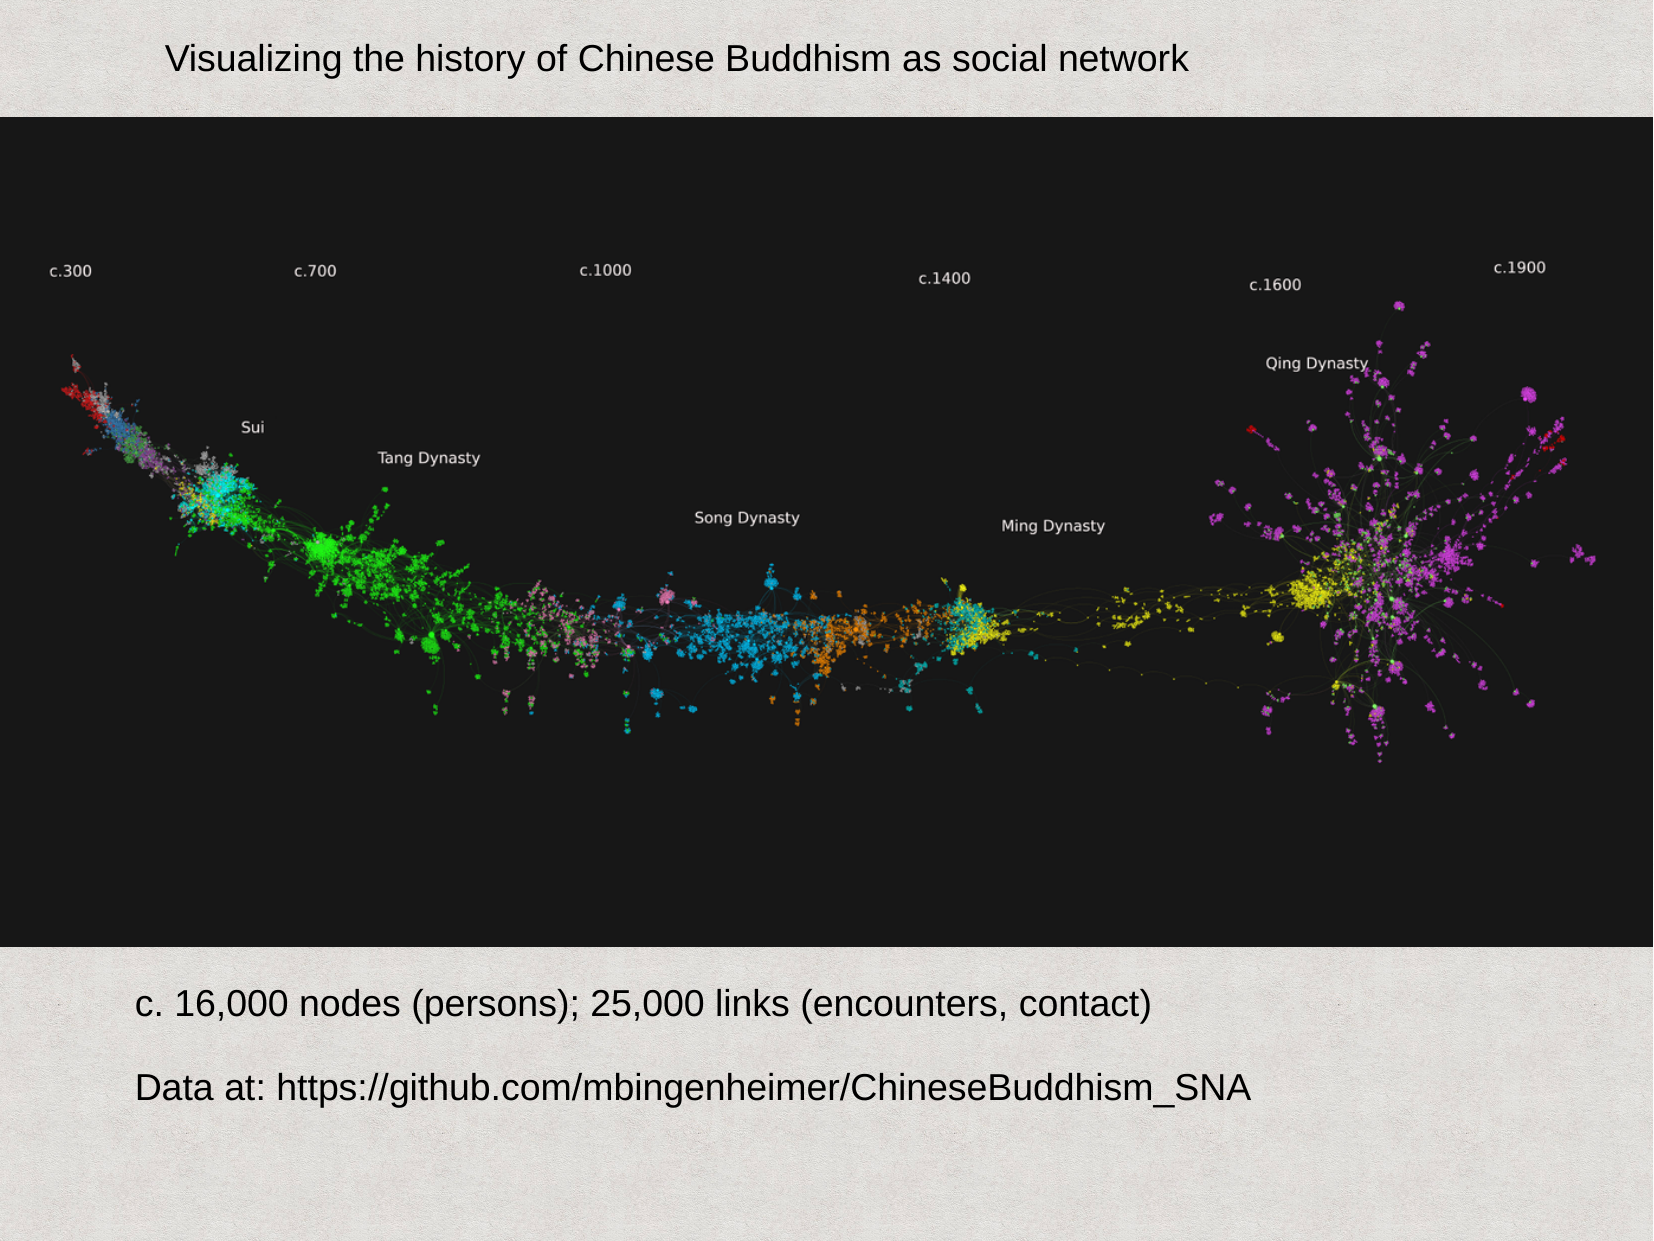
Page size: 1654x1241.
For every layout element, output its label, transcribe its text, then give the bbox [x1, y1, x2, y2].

picture [0, 0, 1654, 1241]
text_box Visualizing the history of Chinese Buddhism as social network [149, 30, 1410, 87]
text_box c. 16,000 nodes (persons); 25,000 links (encounters, contact) Data at: https://github.com/mbingenheimer/ChineseBuddhism_SNA [119, 975, 1380, 1183]
